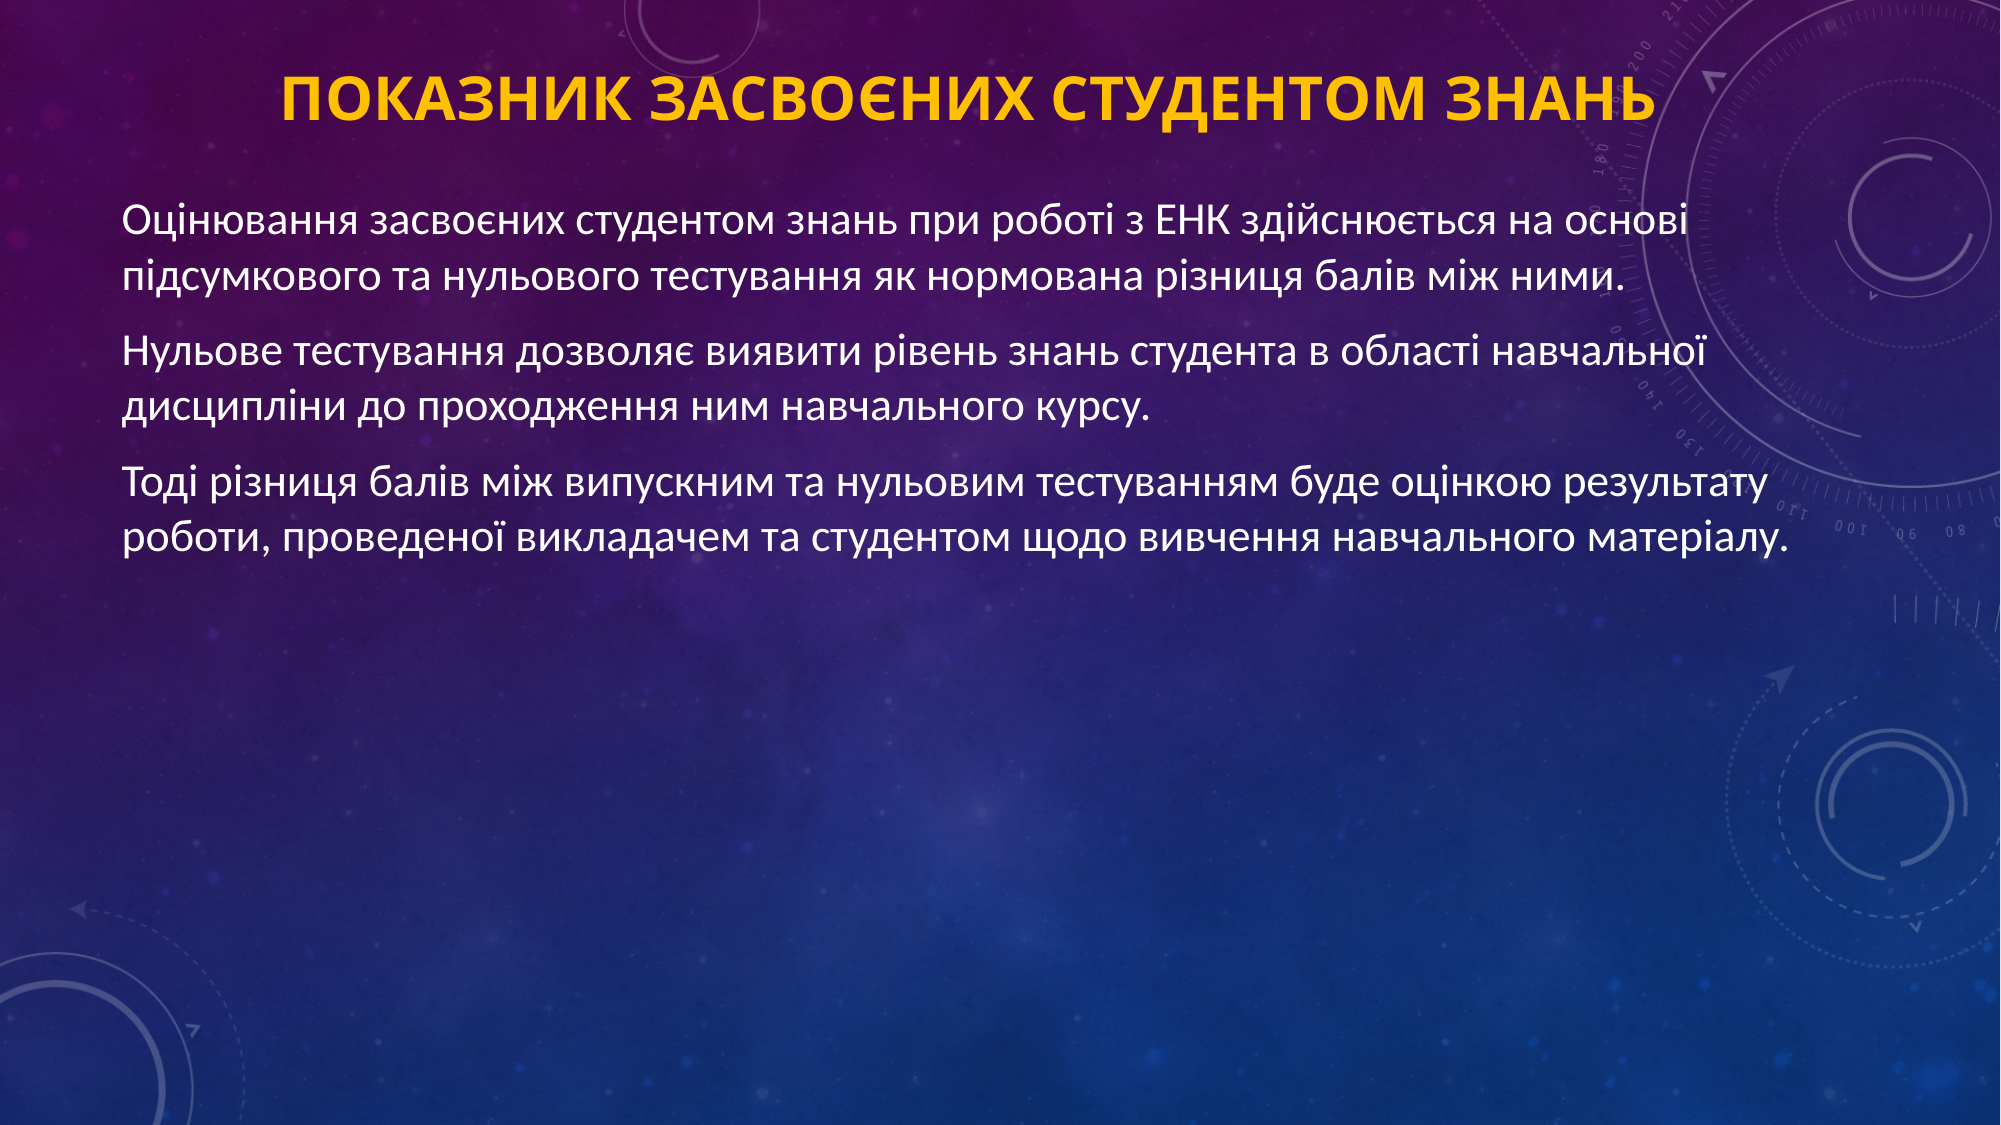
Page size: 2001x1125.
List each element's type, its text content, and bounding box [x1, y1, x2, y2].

list Оцінювання засвоєних студентом знань при роботі з ЕНК здійснюється на основі підсумкового та нульового тестування як нормована різниця балів між ними. Нульове тестування дозволяє виявити рівень знань студента в області навчальної дисципліни до проходження ним навчального курсу. Тоді різниця балів між випускним та нульовим тестуванням буде оцінкою результату роботи, проведеної викладачем та студентом щодо вивчення навчального матеріалу. [106, 181, 1885, 1076]
picture [0, 0, 2001, 1125]
title показник засвоєних студентом знань [138, 28, 1801, 164]
